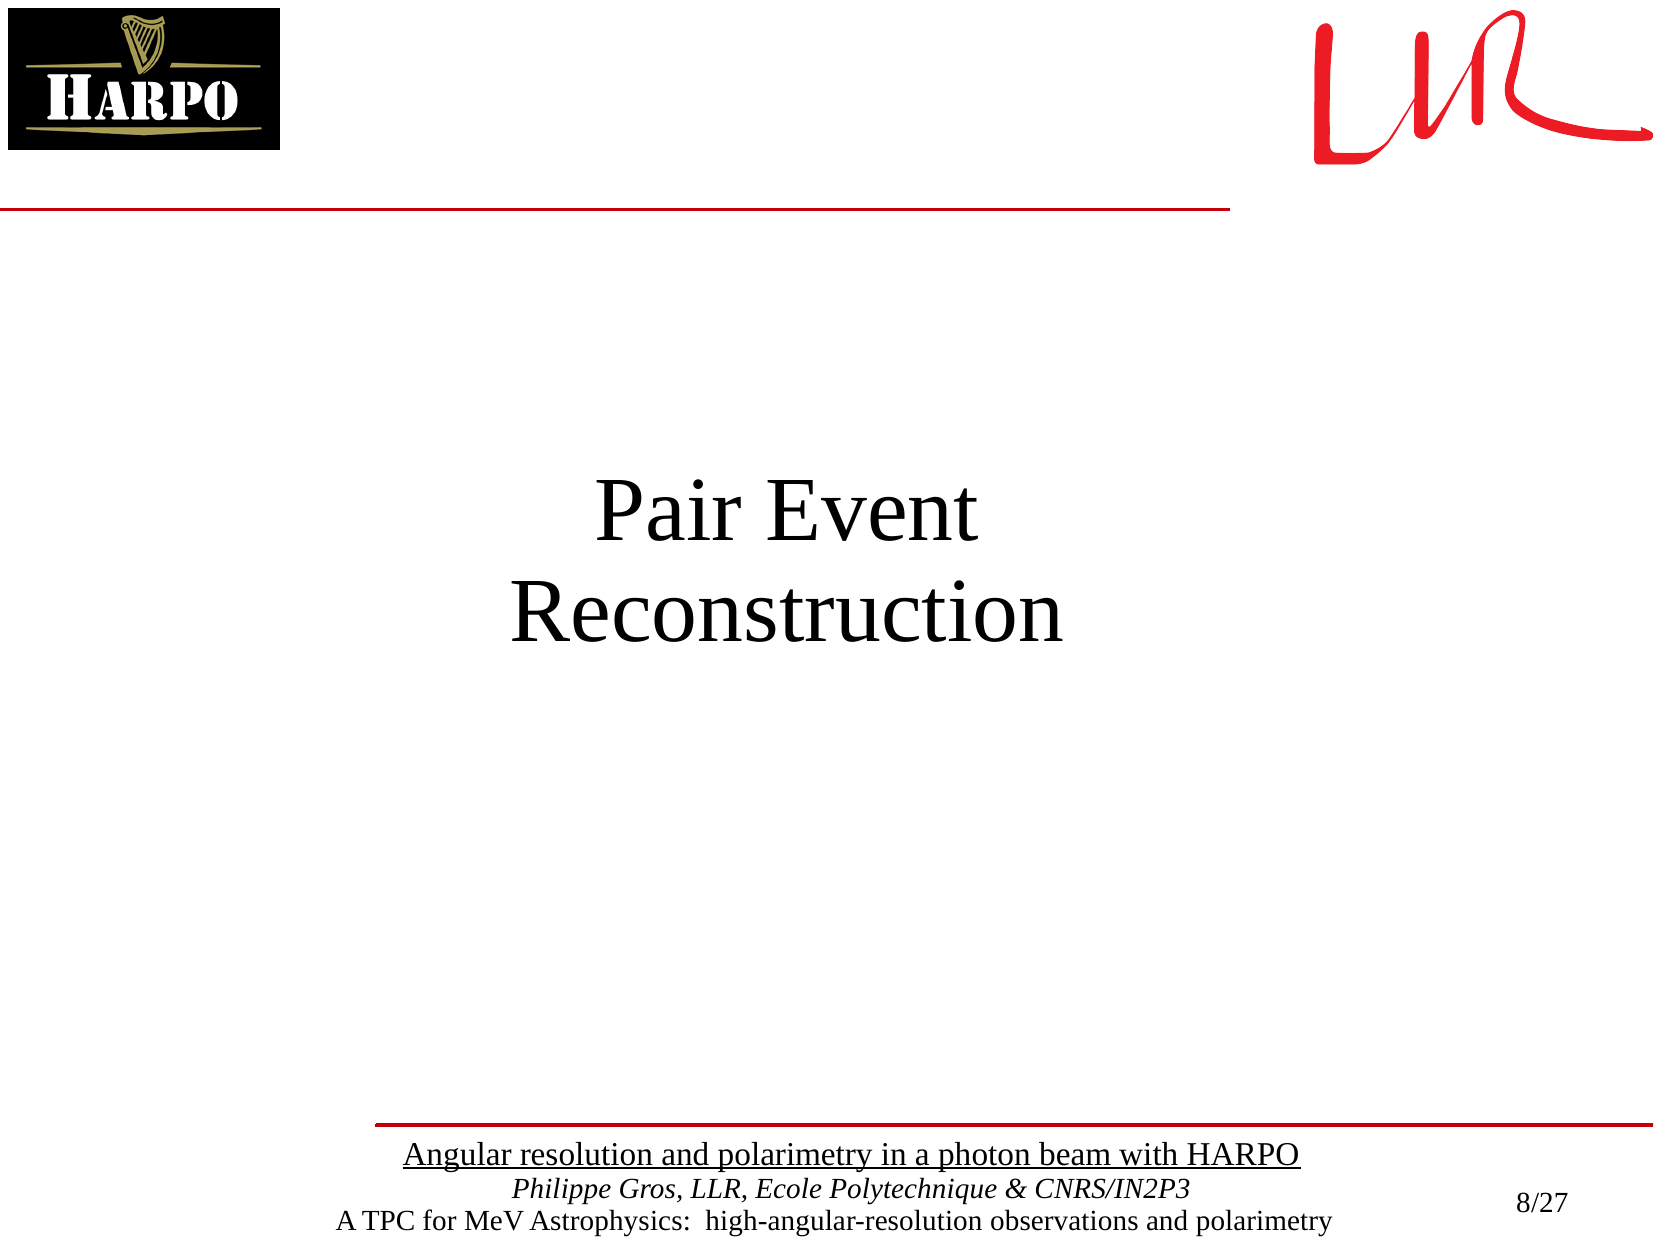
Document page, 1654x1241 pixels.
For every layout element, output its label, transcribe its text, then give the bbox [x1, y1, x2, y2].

title Pair Event Reconstruction [284, 0, 1290, 1121]
picture [1314, 10, 1653, 165]
picture [8, 8, 280, 150]
